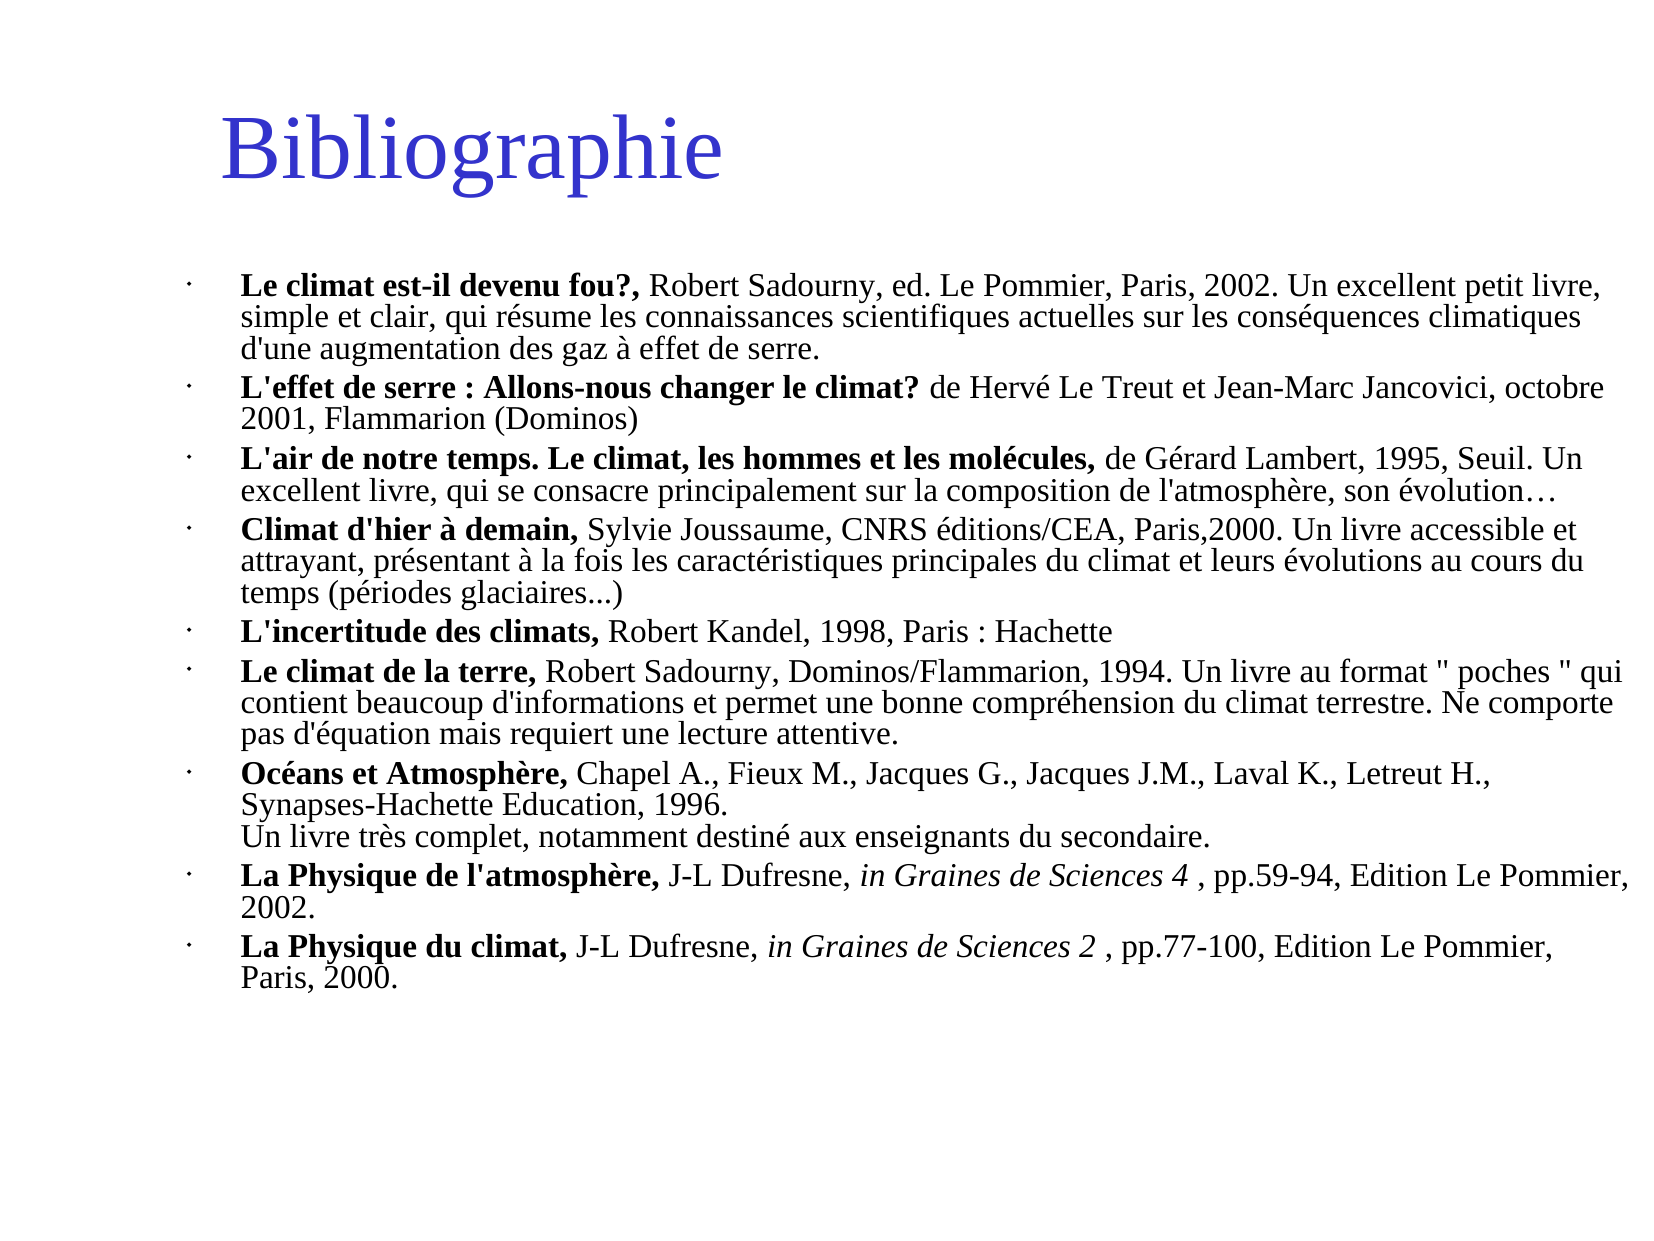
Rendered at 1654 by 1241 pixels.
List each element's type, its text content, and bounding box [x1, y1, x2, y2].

list Le climat est-il devenu fou?, Robert Sadourny, ed. Le Pommier, Paris, 2002. Un excellent petit livre, simple et clair, qui résume les connaissances scientifiques actuelles sur les conséquences climatiques d'une augmentation des gaz à effet de serre. L'effet de serre : Allons-nous changer le climat? de Hervé Le Treut et Jean-Marc Jancovici, octobre 2001, Flammarion (Dominos) L'air de notre temps. Le climat, les hommes et les molécules, de Gérard Lambert, 1995, Seuil. Un excellent livre, qui se consacre principalement sur la composition de l'atmosphère, son évolution… Climat d'hier à demain, Sylvie Joussaume, CNRS éditions/CEA, Paris,2000. Un livre accessible et attrayant, présentant à la fois les caractéristiques principales du climat et leurs évolutions au cours du temps (périodes glaciaires...) L'incertitude des climats, Robert Kandel, 1998, Paris : Hachette Le climat de la terre, Robert Sadourny, Dominos/Flammarion, 1994. Un livre au format " poches " qui contient beaucoup d'informations et permet une bonne compréhension du climat terrestre. Ne comporte pas d'équation mais requiert une lecture attentive. Océans et Atmosphère, Chapel A., Fieux M., Jacques G., Jacques J.M., Laval K., Letreut H., Synapses-Hachette Education, 1996. Un livre très complet, notamment destiné aux enseignants du secondaire. La Physique de l'atmosphère, J-L Dufresne, in Graines de Sciences 4 , pp.59-94, Edition Le Pommier, 2002. La Physique du climat, J-L Dufresne, in Graines de Sciences 2 , pp.77-100, Edition Le Pommier, Paris, 2000. [172, 263, 1647, 1058]
title Bibliographie [205, 87, 1597, 208]
